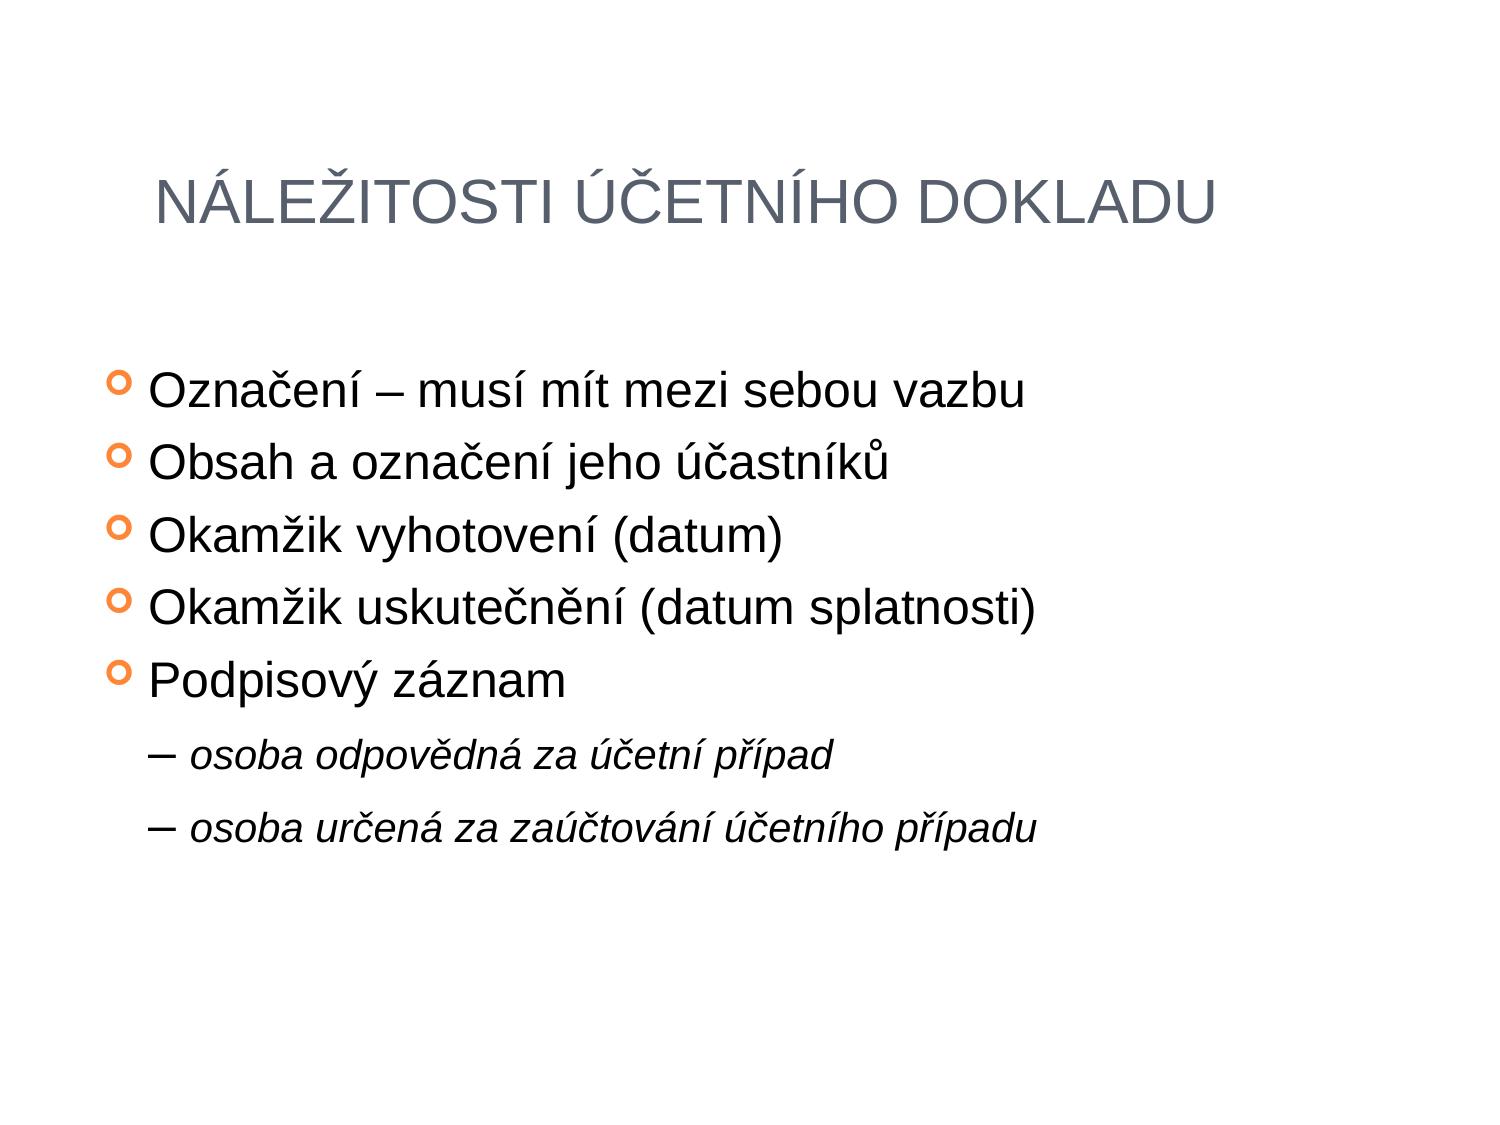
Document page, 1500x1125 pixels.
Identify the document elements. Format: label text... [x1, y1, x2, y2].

list Označení – musí mít mezi sebou vazbu Obsah a označení jeho účastníků Okamžik vyhotovení (datum) Okamžik uskutečnění (datum splatnosti) Podpisový záznam – osoba odpovědná za účetní případ – osoba určená za zaúčtování účetního případu [88, 349, 1314, 1125]
title NÁLEŽITOSTI ÚČETNÍHO DOKLADU [74, 45, 1300, 244]
